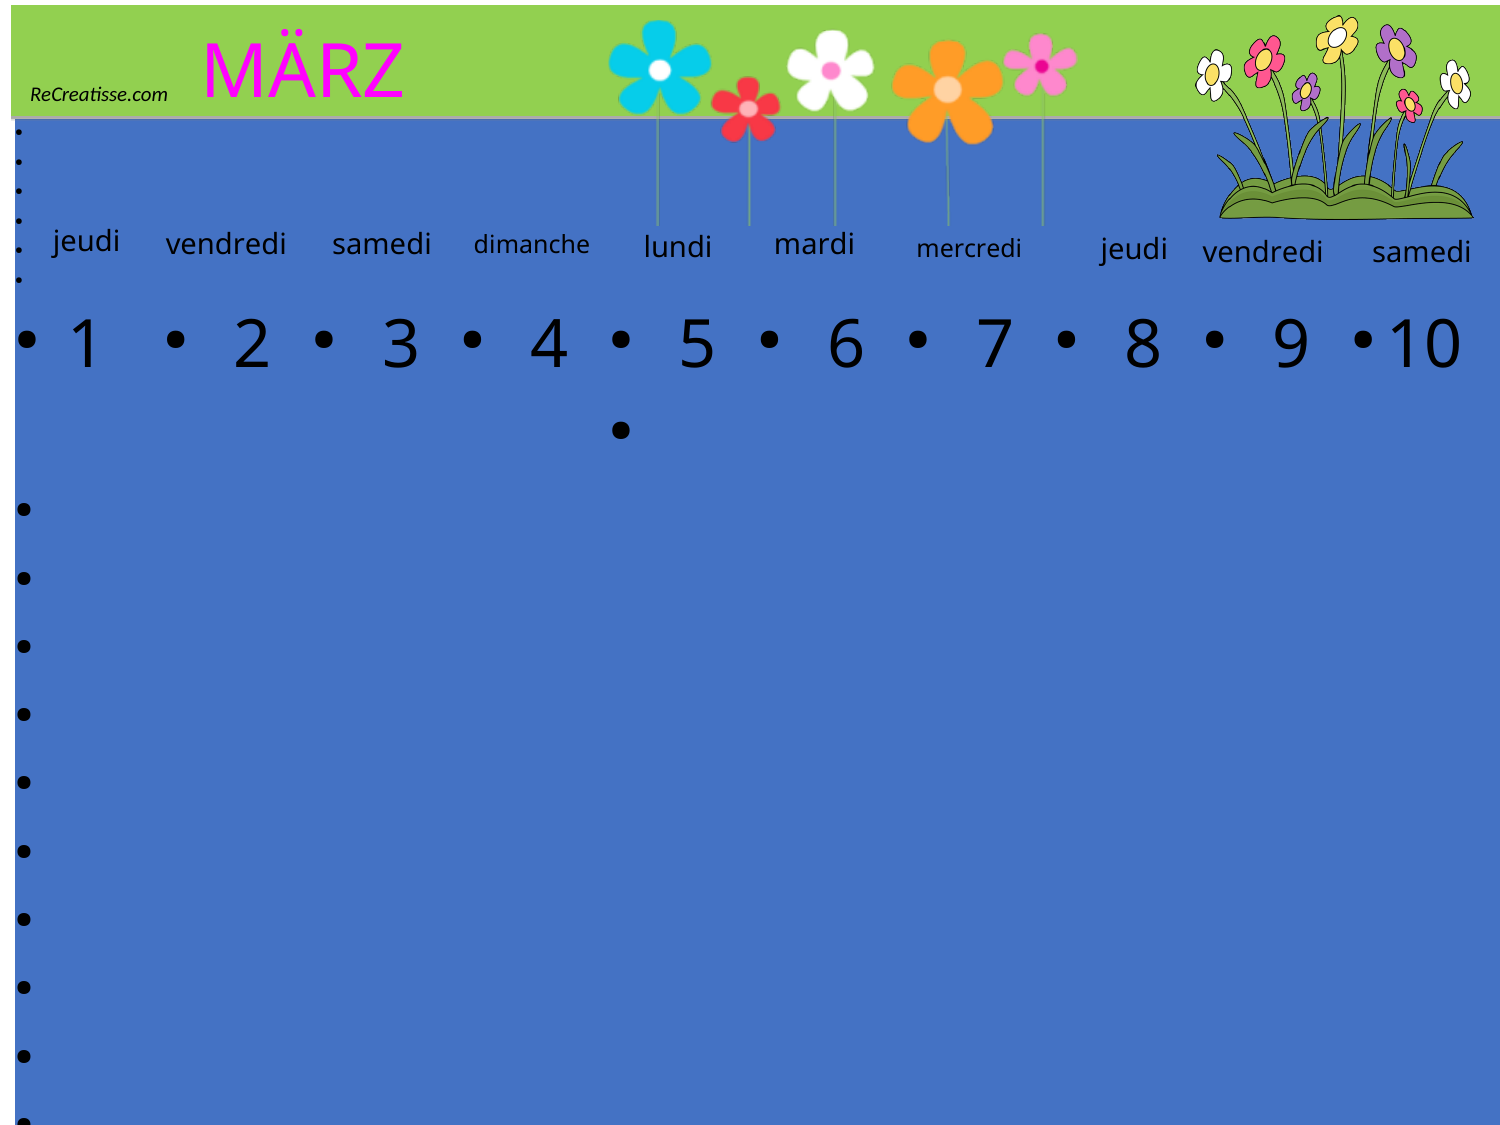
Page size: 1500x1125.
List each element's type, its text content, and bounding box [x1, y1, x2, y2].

table_cell 8 [1054, 296, 1203, 478]
table_cell [312, 478, 461, 1125]
table_header [15, 119, 164, 296]
table_header [312, 122, 461, 296]
table_cell [758, 478, 906, 1125]
table_cell [609, 478, 758, 1125]
table_cell 4 [461, 296, 609, 478]
table_cell 10 [1351, 296, 1500, 478]
text_box vendredi [151, 218, 302, 268]
text_box vendredi [1188, 225, 1339, 275]
table_header [1351, 119, 1500, 296]
text_box lundi [628, 226, 728, 270]
table_header [1054, 119, 1203, 296]
table_cell 7 [906, 296, 1054, 478]
text_box jeudi [1086, 223, 1183, 273]
picture [608, 20, 1078, 226]
text_box mardi [759, 226, 870, 268]
table_cell [1203, 478, 1351, 1125]
table_cell 9 [1203, 296, 1351, 478]
text_box mercredi [902, 226, 1038, 270]
table_cell [1351, 478, 1500, 1125]
table_header [1203, 220, 1351, 296]
table_cell [461, 478, 609, 1125]
text_box jeudi [38, 215, 136, 265]
table_cell [164, 478, 312, 1125]
text_box [11, 5, 1500, 116]
picture [1195, 15, 1474, 220]
table_cell 2 [164, 296, 312, 478]
table_cell [906, 478, 1054, 1125]
table_header [461, 119, 609, 296]
text_box samedi [1357, 225, 1487, 275]
table_header [609, 226, 758, 296]
table_header [164, 119, 312, 296]
text_box ReCreatisse.com [15, 73, 183, 113]
text_box dimanche [459, 221, 605, 266]
table_cell [1054, 478, 1203, 1125]
text_box MÄRZ [185, 15, 589, 122]
table_cell 3 [312, 296, 461, 478]
table_cell 5 [609, 296, 758, 478]
table_cell [15, 478, 164, 1125]
text_box samedi [317, 218, 447, 268]
table_cell 1 [15, 296, 164, 478]
table_header [758, 226, 906, 296]
table_header [906, 226, 1054, 296]
table_cell 6 [758, 296, 906, 478]
